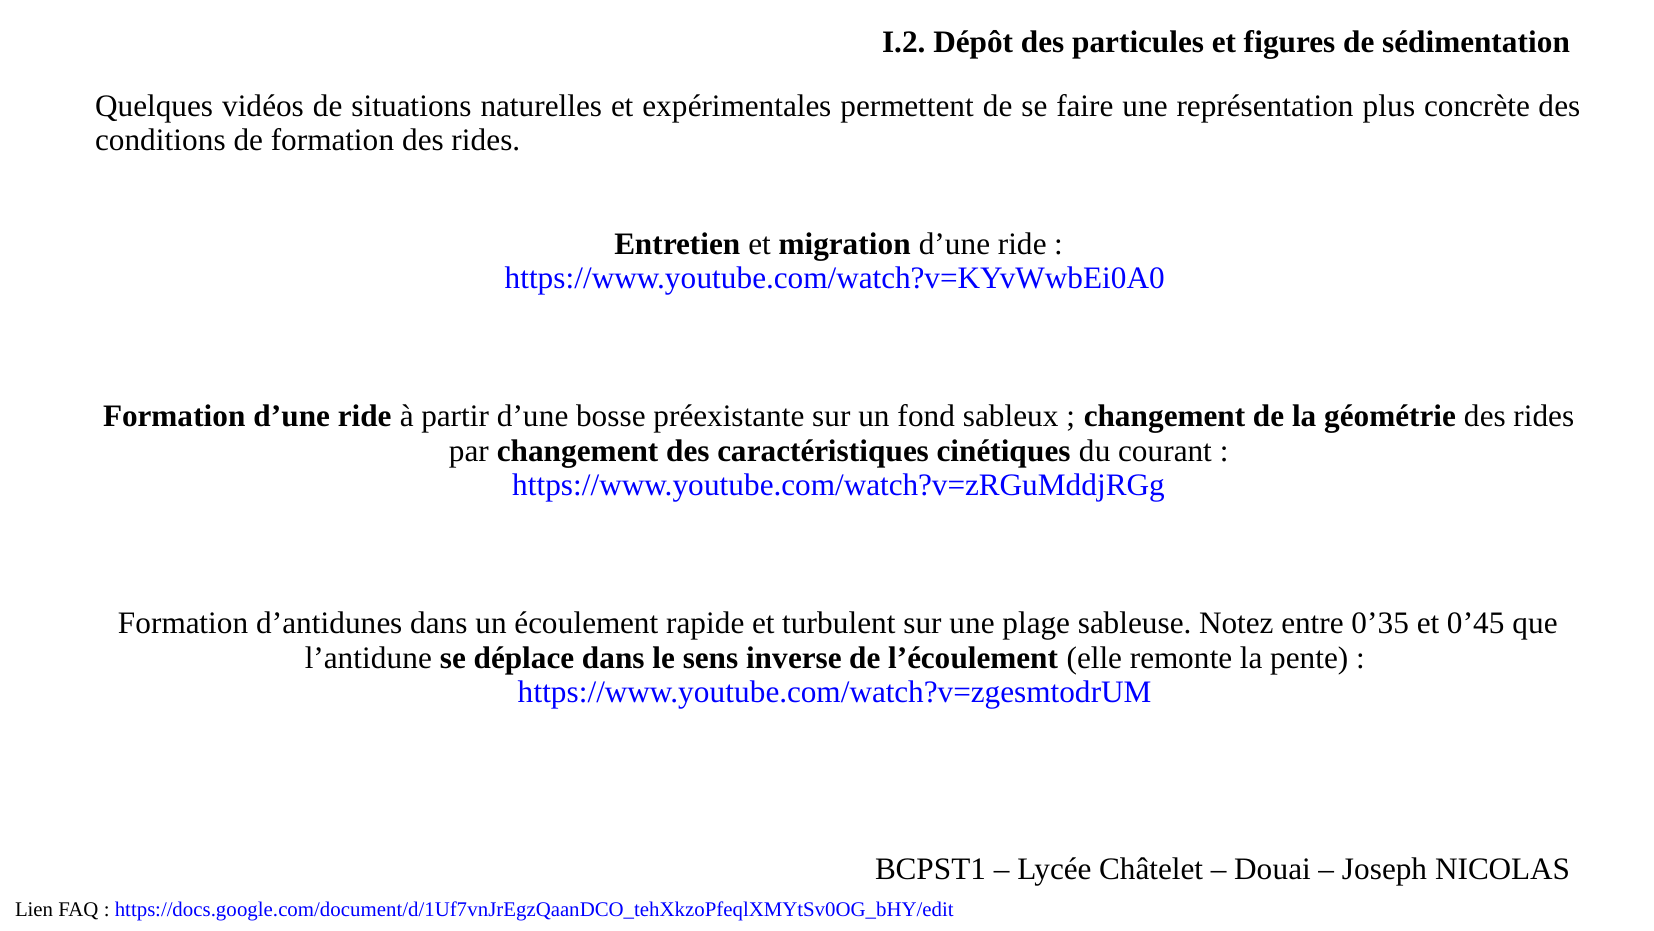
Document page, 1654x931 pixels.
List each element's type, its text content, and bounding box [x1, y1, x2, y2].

text_box BCPST1 – Lycée Châtelet – Douai – Joseph NICOLAS [637, 832, 1571, 905]
text_box Quelques vidéos de situations naturelles et expérimentales permettent de se faire une représentation plus concrète des conditions de formation des rides. Entretien et migration d’une ride : https://www.youtube.com/watch?v=KYvWwbEi0A0 Formation d’une ride à partir d’une bosse préexistante sur un fond sableux ; changement de la géométrie des rides par changement des caractéristiques cinétiques du courant : https://www.youtube.com/watch?v=zRGuMddjRGg Formation d’antidunes dans un écoulement rapide et turbulent sur une plage sableuse. Notez entre 0’35 et 0’45 que l’antidune se déplace dans le sens inverse de l’écoulement (elle remonte la pente) : https://www.youtube.com/watch?v=zgesmtodrUM [95, 88, 1583, 710]
text_box I.2. Dépôt des particules et figures de sédimentation [637, 5, 1571, 78]
text_box Lien FAQ : https://docs.google.com/document/d/1Uf7vnJrEgzQaanDCO_tehXkzoPfeqlXMYtSv0OG_bHY/edit [0, 897, 993, 931]
